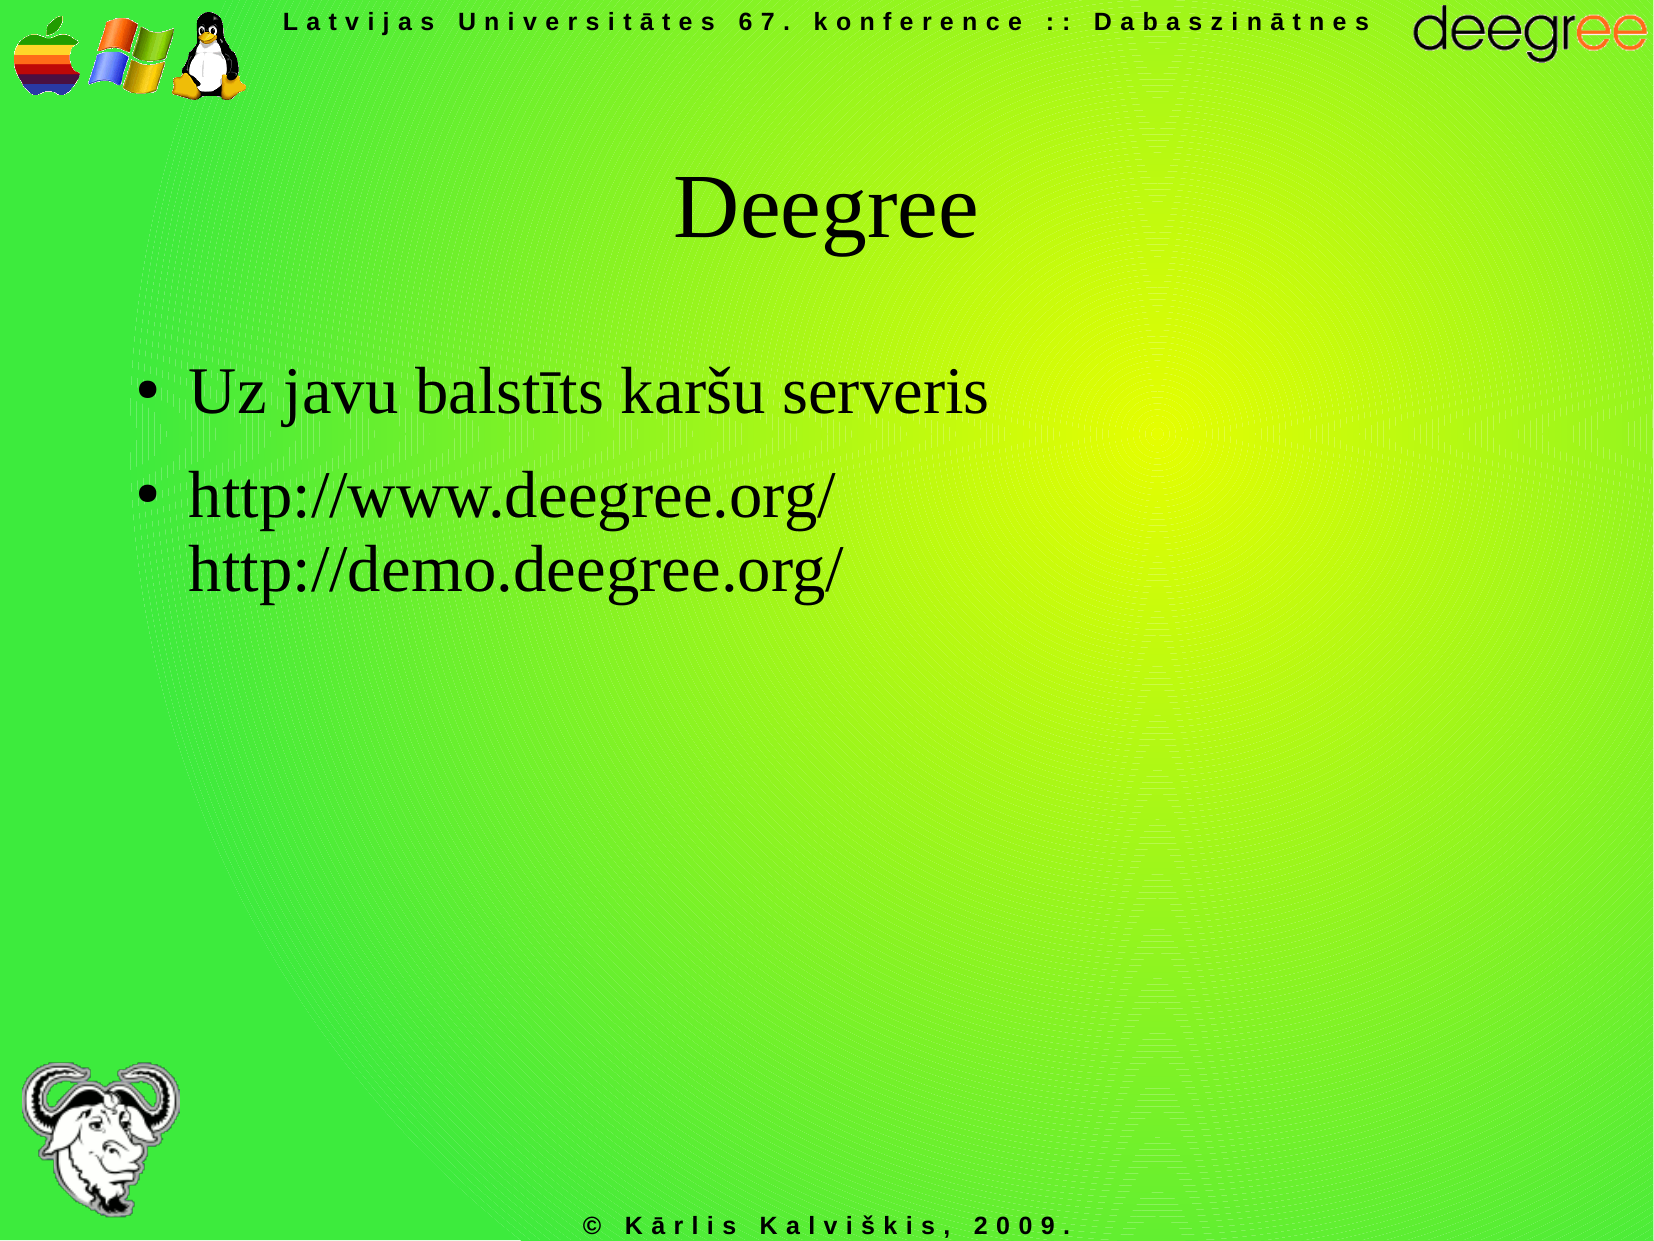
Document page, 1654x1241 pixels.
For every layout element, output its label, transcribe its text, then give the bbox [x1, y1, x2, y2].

list Uz javu balstīts karšu serveris http://www.deegree.org/ http://demo.deegree.org/ [118, 354, 1536, 1182]
picture [1411, 5, 1648, 63]
title Deegree [118, 88, 1536, 325]
picture [14, 16, 80, 96]
picture [88, 12, 246, 94]
picture [22, 1058, 180, 1224]
